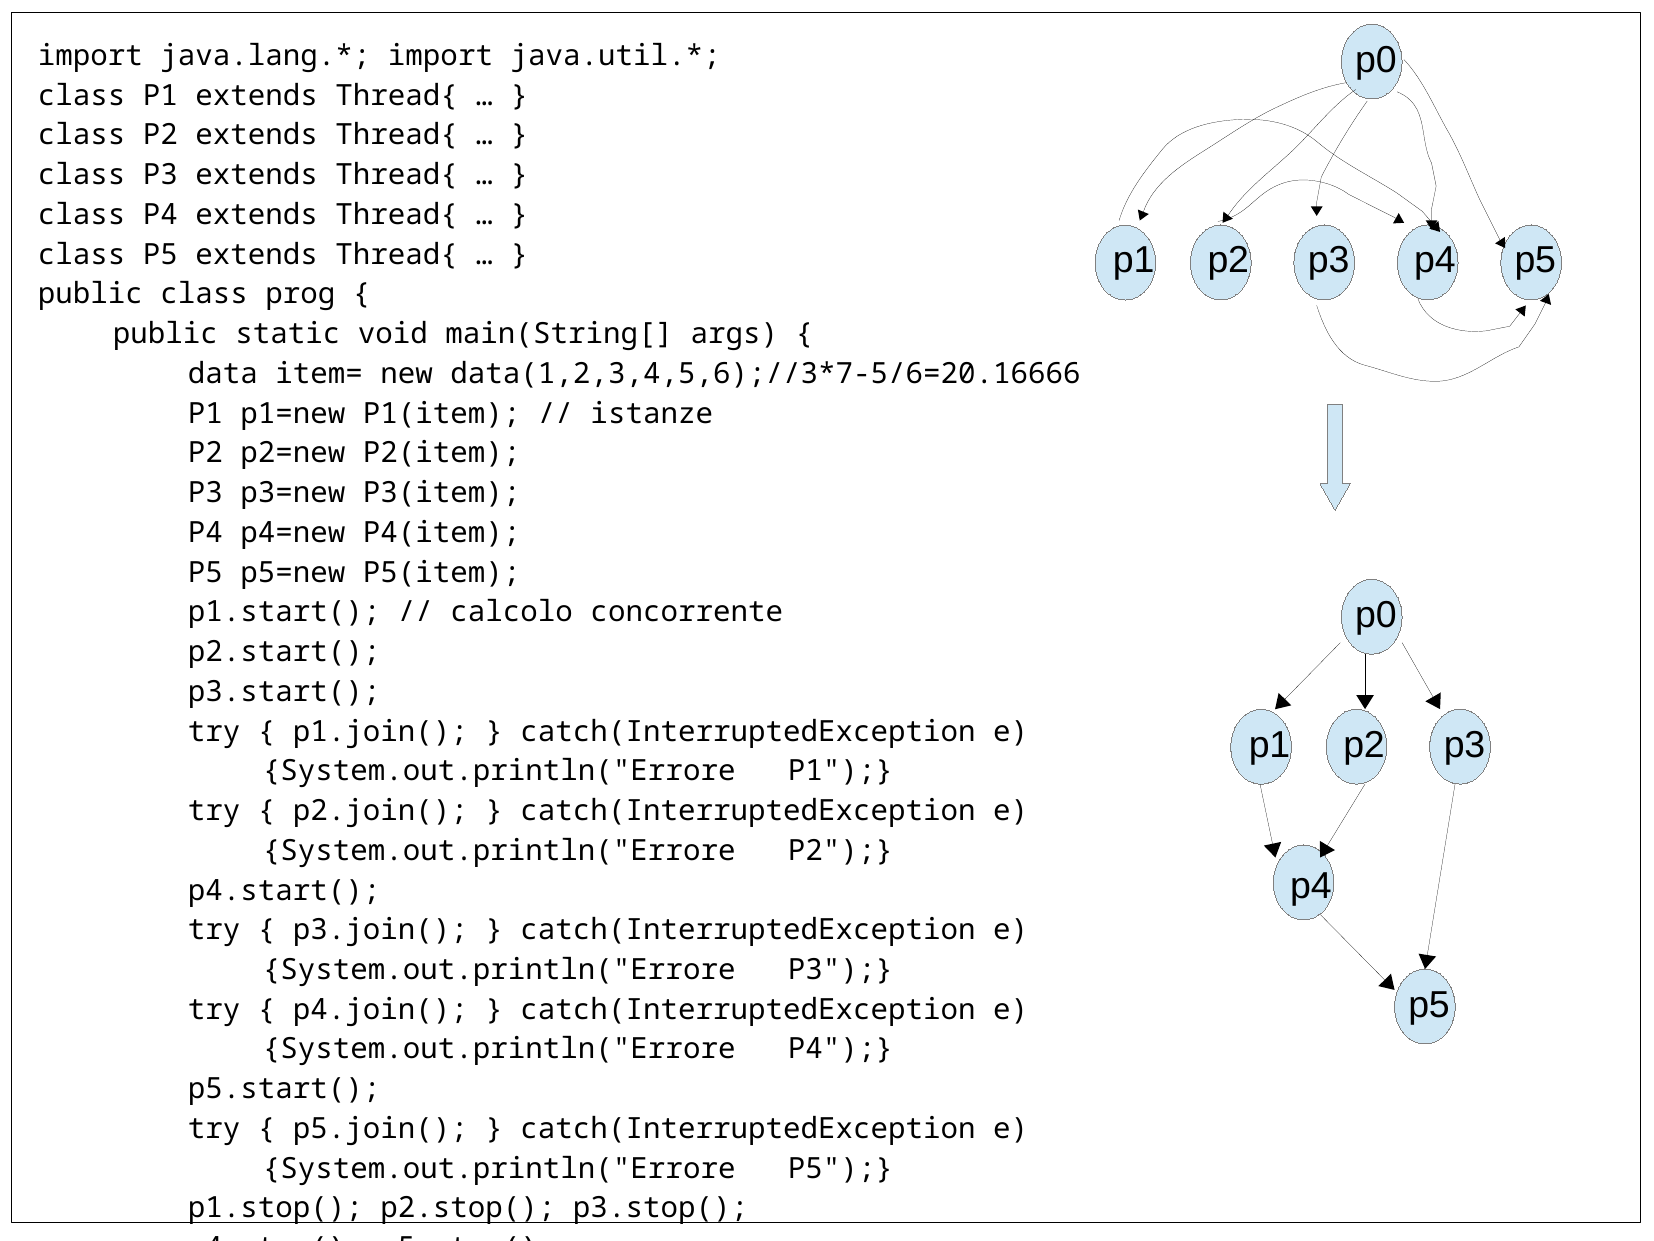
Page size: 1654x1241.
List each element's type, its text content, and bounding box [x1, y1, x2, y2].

text_box p2 [1328, 715, 1419, 773]
text_box p3 [1428, 715, 1519, 773]
text_box [1350, 643, 1394, 655]
text_box p2 [1192, 231, 1283, 289]
text_box [1230, 730, 1234, 764]
text_box p3 [1293, 231, 1384, 289]
text_box [1408, 969, 1442, 975]
text_box [1307, 224, 1341, 231]
text_box [1355, 24, 1389, 30]
text_box [1239, 773, 1283, 785]
text_box p4 [1399, 231, 1490, 289]
text_box [1320, 404, 1351, 511]
text_box [1443, 709, 1477, 715]
text_box [1281, 844, 1320, 857]
text_box p1 [1234, 715, 1325, 773]
text_box [1411, 224, 1433, 231]
text_box [1438, 773, 1482, 785]
text_box [1350, 88, 1394, 99]
text_box [1403, 1033, 1447, 1044]
text_box p1 [1098, 231, 1189, 289]
text_box import java.lang.*; import java.util.*; class P1 extends Thread{ … } class P2 extends Thread{ … } class P3 extends Thread{ … } class P4 extends Thread{ … } class P5 extends Thread{ … } public class prog { public static void main(String[] args) { data item= new data(1,2,3,4,5,6);//3*7-5/6=20.16666 P1 p1=new P1(item); // istanze P2 p2=new P2(item); P3 p3=new P3(item); P4 p4=new P4(item); P5 p5=new P5(item); p1.start(); // calcolo concorrente p2.start(); p3.start(); try { p1.join(); } catch(InterruptedException e) {System.out.println("Errore P1");} try { p2.join(); } catch(InterruptedException e) {System.out.println("Errore P2");} p4.start(); try { p3.join(); } catch(InterruptedException e) {System.out.println("Errore P3");} try { p4.join(); } catch(InterruptedException e) {System.out.println("Errore P4");} p5.start(); try { p5.join(); } catch(InterruptedException e) {System.out.println("Errore P5");} p1.stop(); p2.stop(); p3.stop(); p4.stop(); p5.stop(); System.out.println(" Fine programma "); } } [23, 26, 1629, 1241]
text_box [1288, 915, 1319, 920]
text_box [1514, 224, 1548, 231]
text_box [1204, 224, 1238, 231]
text_box [1509, 289, 1553, 300]
text_box p0 [1340, 30, 1431, 88]
text_box p5 [1499, 231, 1590, 289]
text_box [1109, 225, 1142, 231]
text_box p0 [1340, 585, 1431, 643]
text_box p5 [1393, 975, 1484, 1033]
text_box [1340, 709, 1373, 715]
text_box [1355, 579, 1388, 585]
text_box [1103, 289, 1147, 301]
text_box [1245, 709, 1278, 715]
text_box [1406, 289, 1450, 300]
text_box [1335, 773, 1379, 785]
text_box p4 [1275, 857, 1366, 915]
text_box [1199, 289, 1243, 300]
text_box [1302, 289, 1346, 300]
